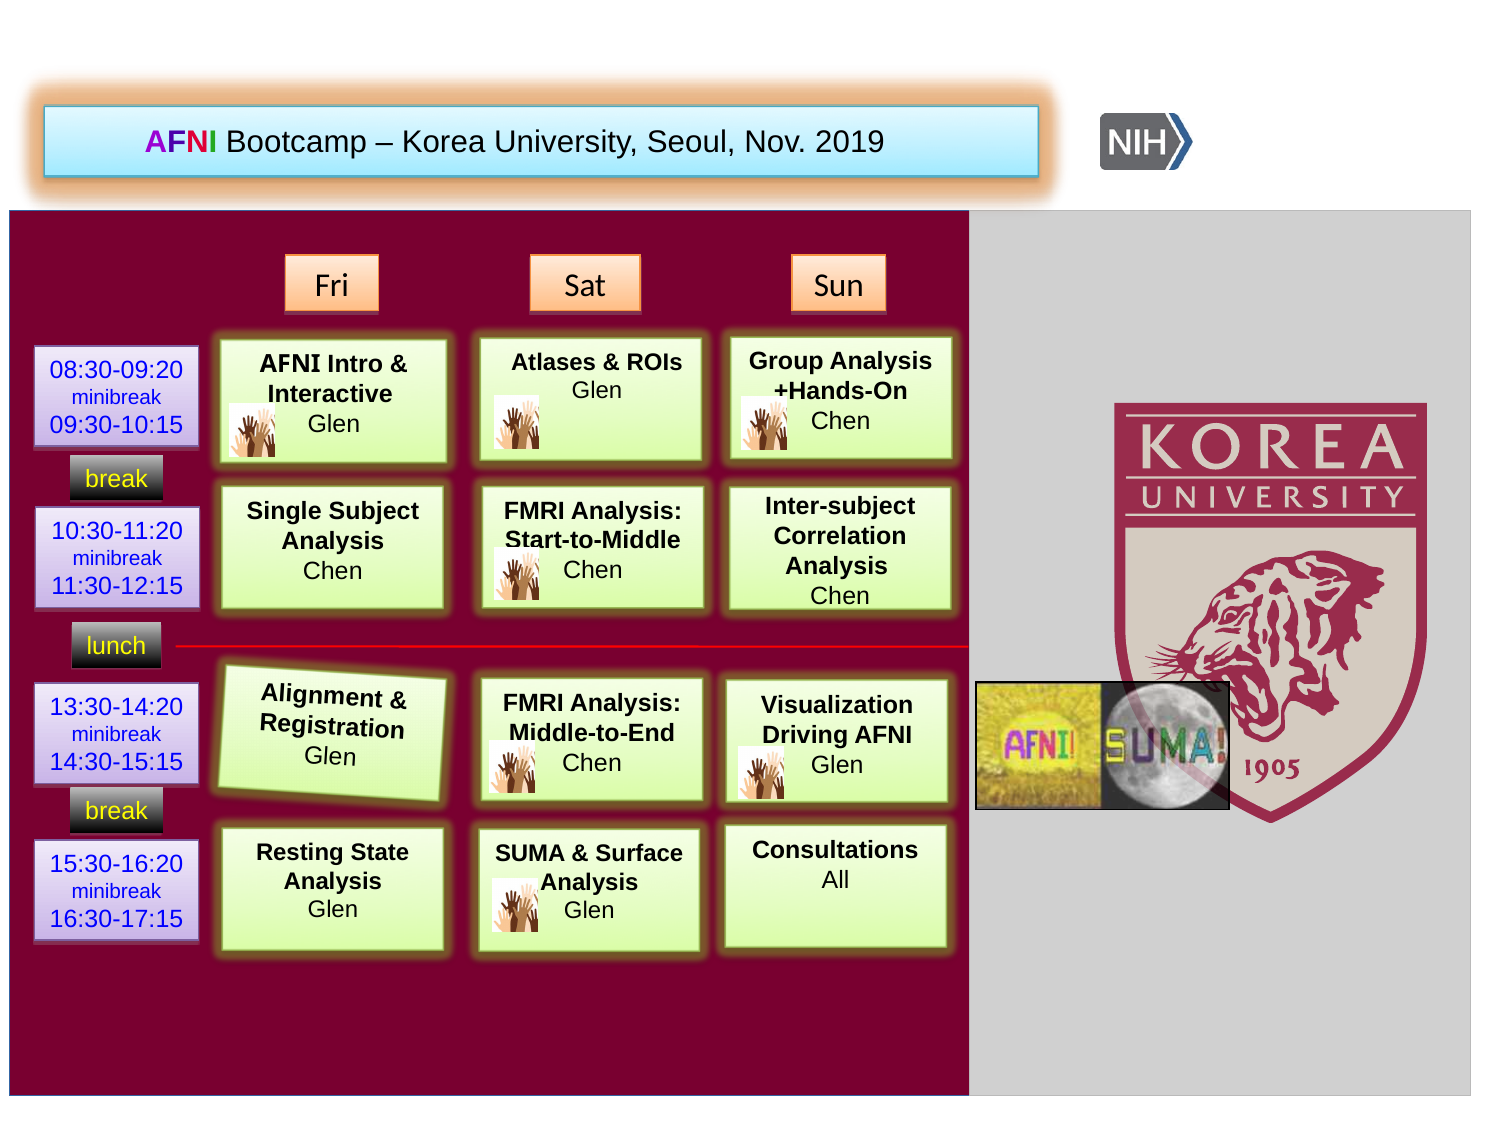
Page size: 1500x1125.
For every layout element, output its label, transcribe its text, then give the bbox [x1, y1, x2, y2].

text_box break [70, 787, 163, 833]
picture [1100, 113, 1193, 170]
text_box Fri [285, 255, 379, 311]
text_box [9, 210, 1471, 1096]
text_box SUMA & Surface Analysis Glen [479, 829, 700, 951]
text_box Visualization Driving AFNI Glen [727, 680, 948, 802]
text_box AFNI Intro & Interactive Glen [221, 340, 447, 462]
text_box Resting State Analysis Glen [222, 828, 443, 951]
text_box FMRI Analysis: Start-to-Middle Chen [483, 488, 704, 608]
text_box lunch [71, 621, 162, 668]
picture [0, 53, 1082, 240]
picture [976, 683, 1229, 809]
text_box Atlases & ROIs Glen [486, 338, 707, 460]
text_box 15:30-16:20 minibreak 16:30-17:15 [34, 839, 198, 941]
text_box Single Subject Analysis Chen [222, 491, 444, 609]
text_box Sat [530, 255, 641, 311]
text_box 08:30-09:20 minibreak 09:30-10:15 [34, 345, 195, 447]
text_box Consultations All [725, 825, 946, 948]
text_box 10:30-11:20 minibreak 11:30-12:15 [35, 507, 200, 608]
text_box 13:30-14:20 minibreak 14:30-15:15 [34, 683, 199, 784]
text_box Alignment & Registration Glen [218, 665, 446, 801]
text_box Group Analysis +Hands-On Chen [730, 337, 952, 459]
text_box Inter-subject Correlation Analysis Chen [730, 486, 951, 604]
picture [195, 316, 976, 637]
text_box FMRI Analysis: Middle-to-End Chen [481, 678, 702, 800]
picture [1113, 401, 1428, 824]
text_box break [70, 454, 163, 500]
text_box AFNI Bootcamp – Korea University, Seoul, Nov. 2019 [86, 113, 944, 202]
text_box Sun [792, 255, 886, 311]
picture [192, 648, 972, 979]
